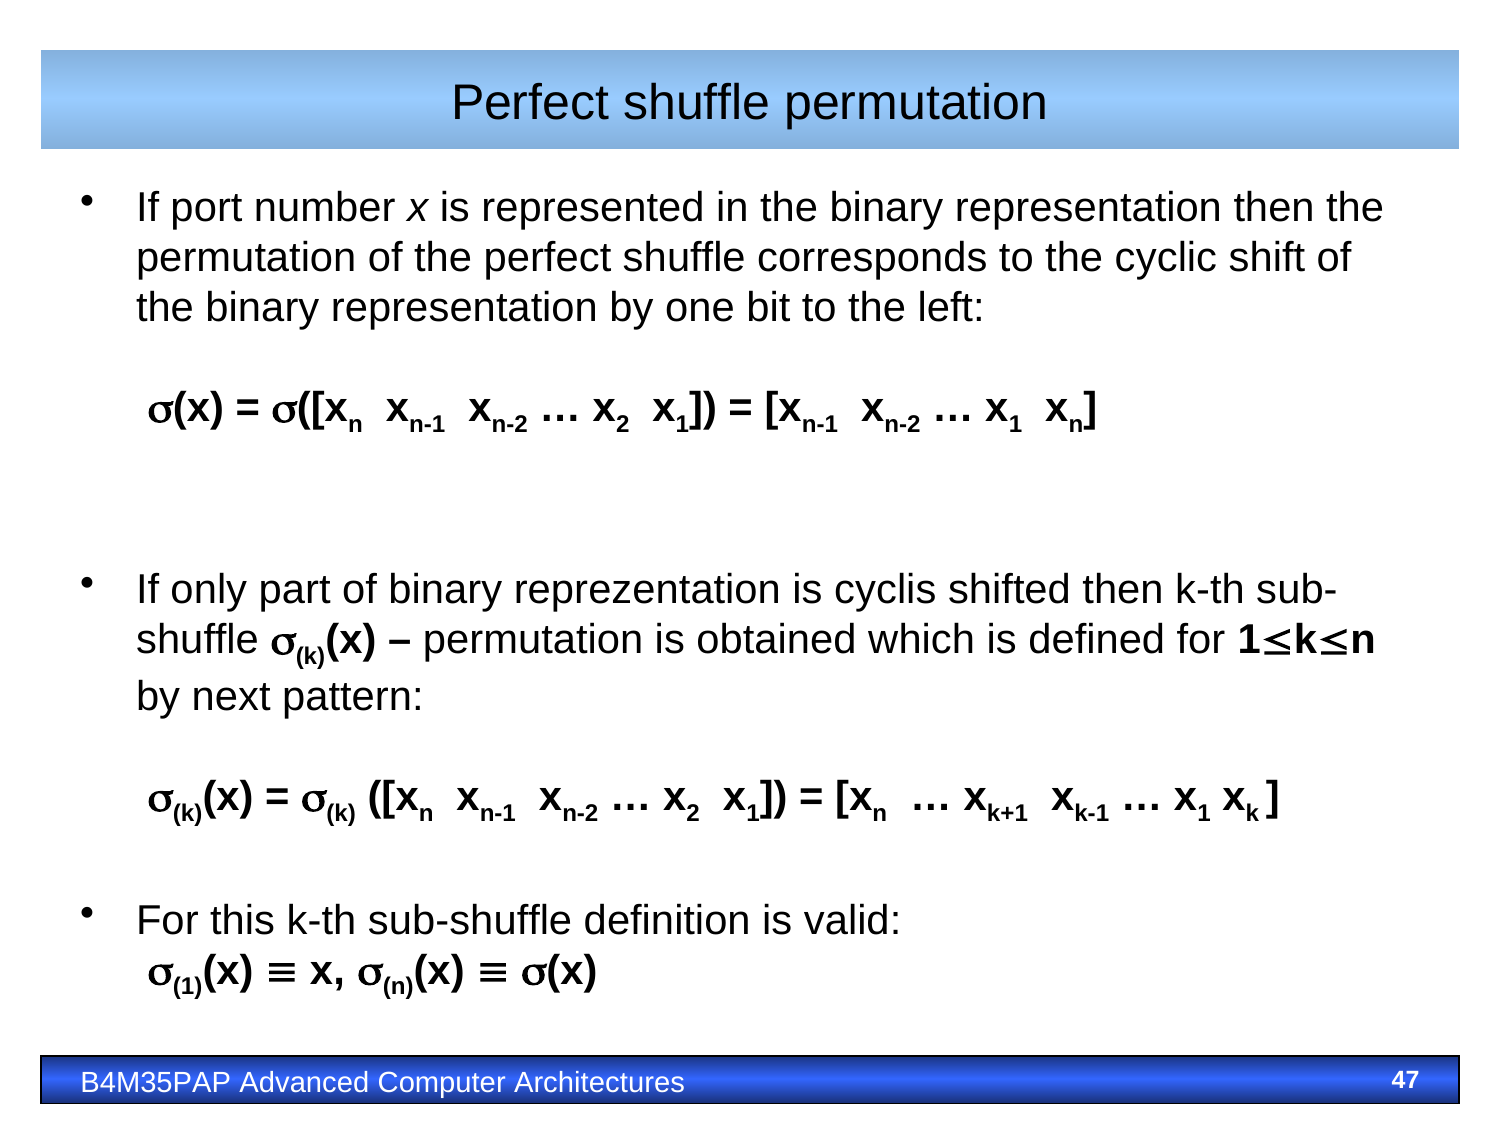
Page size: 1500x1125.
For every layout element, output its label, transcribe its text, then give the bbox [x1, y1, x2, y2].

list If port number x is represented in the binary representation then the permutation of the perfect shuffle corresponds to the cyclic shift of the binary representation by one bit to the left: (x) = ([xn xn-1 xn-2 … x2 x1]) = [xn-1 xn-2 … x1 xn] If only part of binary reprezentation is cyclis shifted then k-th sub-shuffle (k)(x) – permutation is obtained which is defined for 1kn by next pattern: (k)(x) = (k) ([xn xn-1 xn-2 … x2 x1]) = [xn … xk+1 xk-1 … x1 xk ] For this k-th sub-shuffle definition is valid: (1)(x)  x, (n)(x)  (x) [64, 172, 1436, 1000]
title Perfect shuffle permutation [41, 50, 1459, 149]
